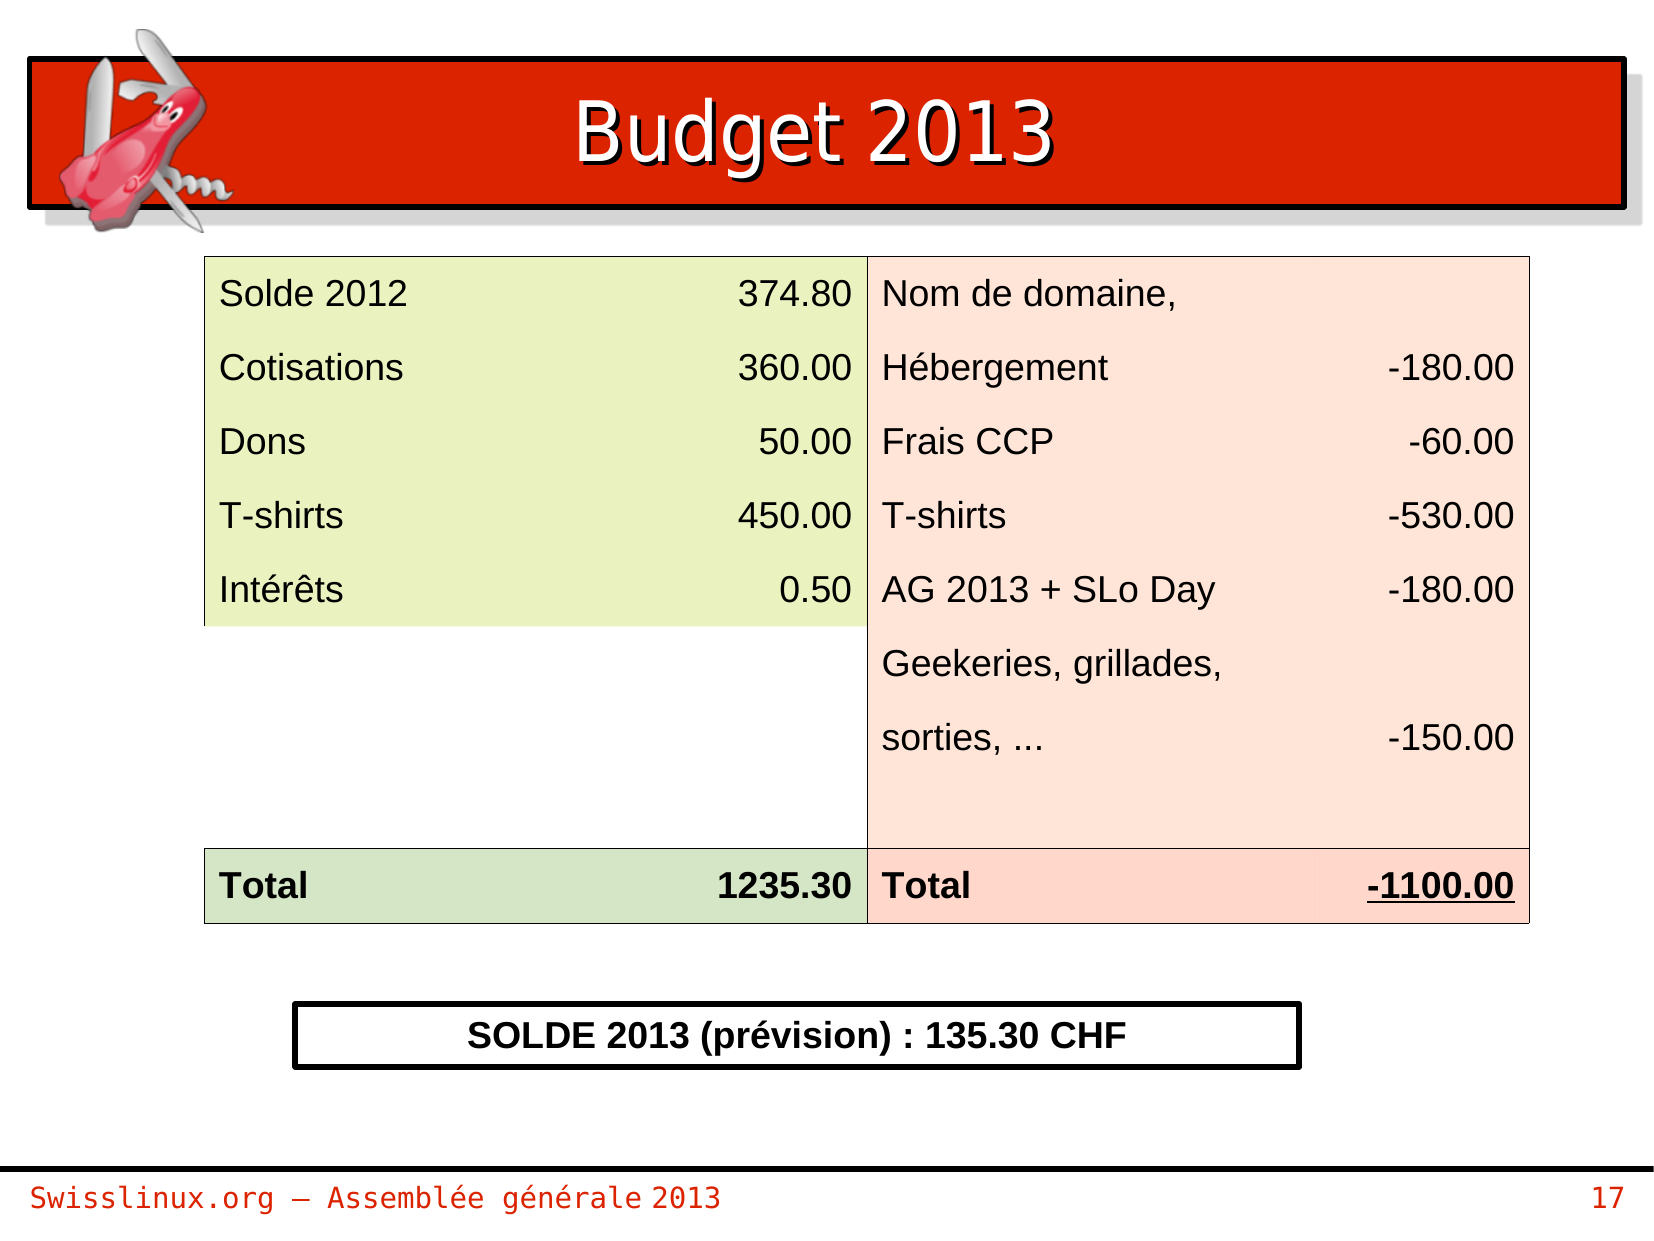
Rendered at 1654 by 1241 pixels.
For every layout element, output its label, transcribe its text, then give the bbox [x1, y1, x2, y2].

table_cell 0.50 [659, 552, 867, 626]
table_cell [204, 626, 659, 700]
table_cell 360.00 [659, 330, 867, 404]
text_box SOLDE 2013 (prévision) : 135.30 CHF [295, 1003, 1300, 1067]
table_cell [1315, 774, 1529, 848]
table_cell [204, 700, 659, 774]
table_cell [868, 774, 1315, 848]
table_cell Frais CCP [868, 404, 1315, 478]
table_cell T-shirts [205, 478, 659, 552]
table_header [1315, 257, 1529, 330]
picture [59, 182, 234, 233]
table_cell Total [868, 849, 1315, 923]
title Budget 2013 [35, 84, 1595, 182]
table_header Nom de domaine, [868, 257, 1315, 330]
table_cell -180.00 [1315, 552, 1529, 626]
table_cell -1100.00 [1315, 849, 1529, 923]
table_cell -150.00 [1315, 700, 1529, 774]
table_cell Cotisations [205, 330, 659, 404]
table_cell [204, 774, 659, 848]
table_cell [1315, 626, 1529, 700]
table_cell 1235.30 [659, 849, 867, 923]
table_header 374.80 [659, 257, 867, 330]
table_cell Total [205, 849, 659, 923]
table_header Solde 2012 [205, 257, 659, 330]
table_cell AG 2013 + SLo Day [868, 552, 1315, 626]
table_cell [659, 626, 867, 700]
table_cell [659, 774, 867, 848]
table_cell -530.00 [1315, 478, 1529, 552]
table_cell sorties, ... [868, 700, 1315, 774]
table_cell Intérêts [205, 552, 659, 626]
table_cell 50.00 [659, 404, 867, 478]
table_cell Dons [205, 404, 659, 478]
table_cell Hébergement [868, 330, 1315, 404]
picture [59, 29, 234, 84]
table_cell 450.00 [659, 478, 867, 552]
table_cell Geekeries, grillades, [868, 626, 1315, 700]
table_cell [659, 700, 867, 774]
table_cell -180.00 [1315, 330, 1529, 404]
table_cell -60.00 [1315, 404, 1529, 478]
table_cell T-shirts [868, 478, 1315, 552]
